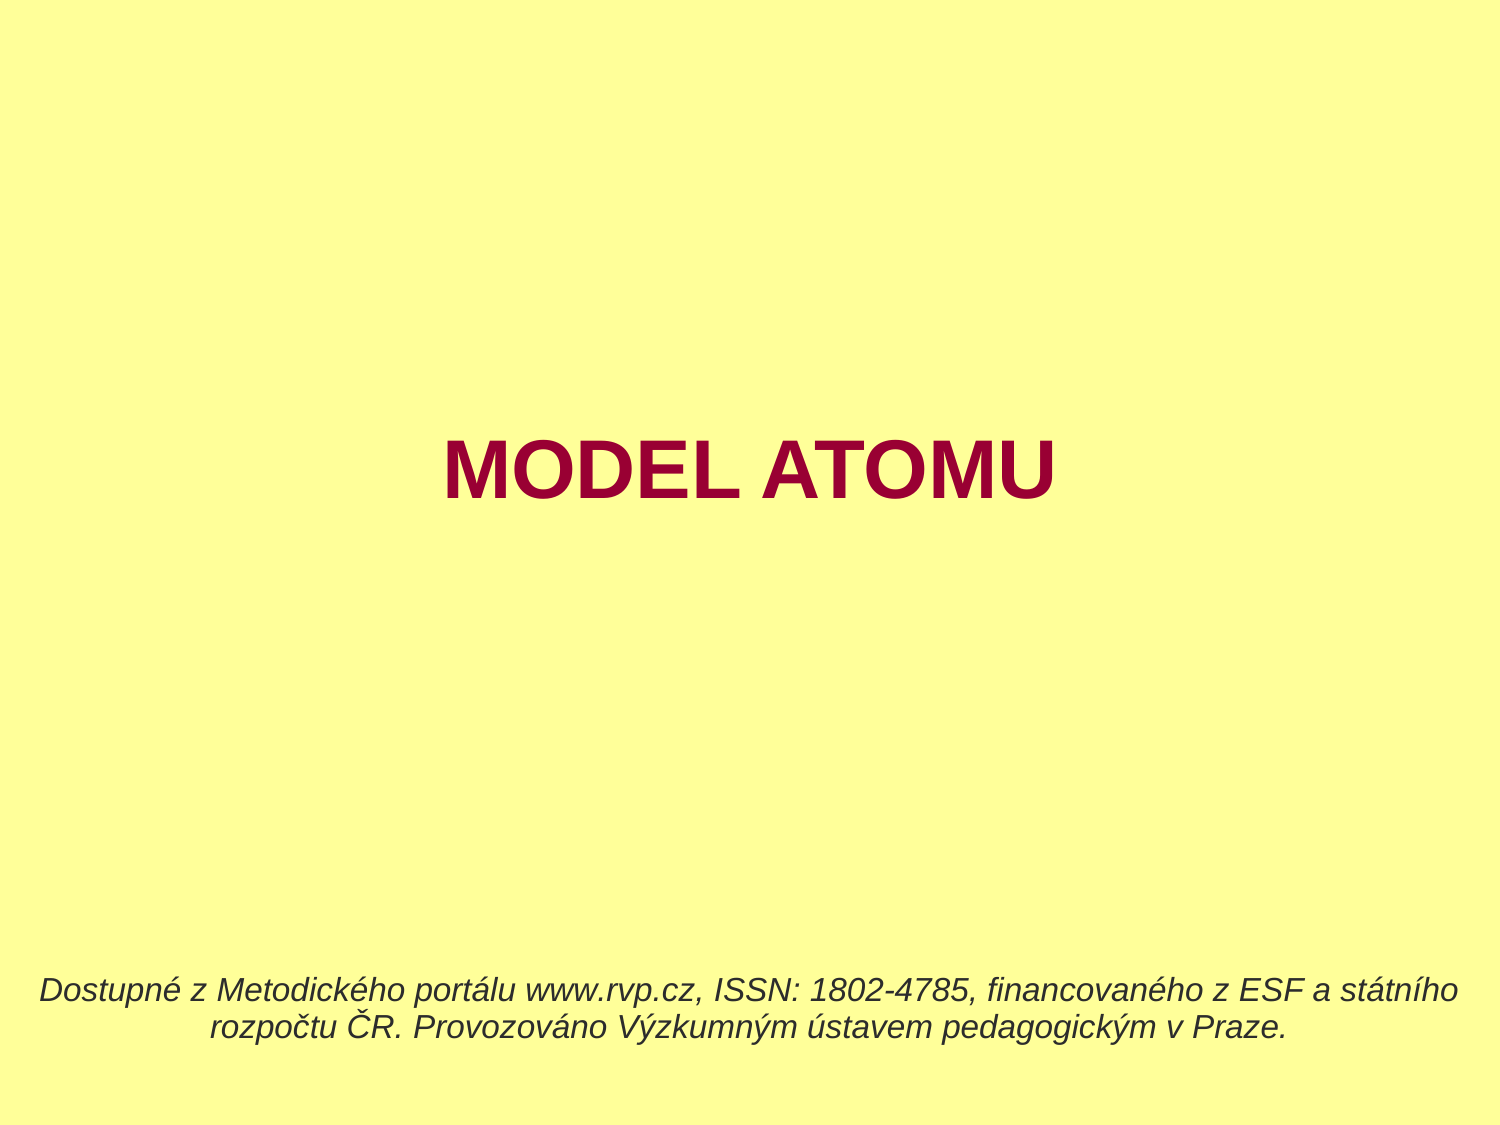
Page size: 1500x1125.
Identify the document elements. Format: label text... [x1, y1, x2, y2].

text_box Dostupné z Metodického portálu www.rvp.cz, ISSN: 1802-4785, financovaného z ESF a státního rozpočtu ČR. Provozováno Výzkumným ústavem pedagogickým v Praze. [0, 964, 1500, 1054]
title MODEL ATOMU [112, 349, 1388, 591]
